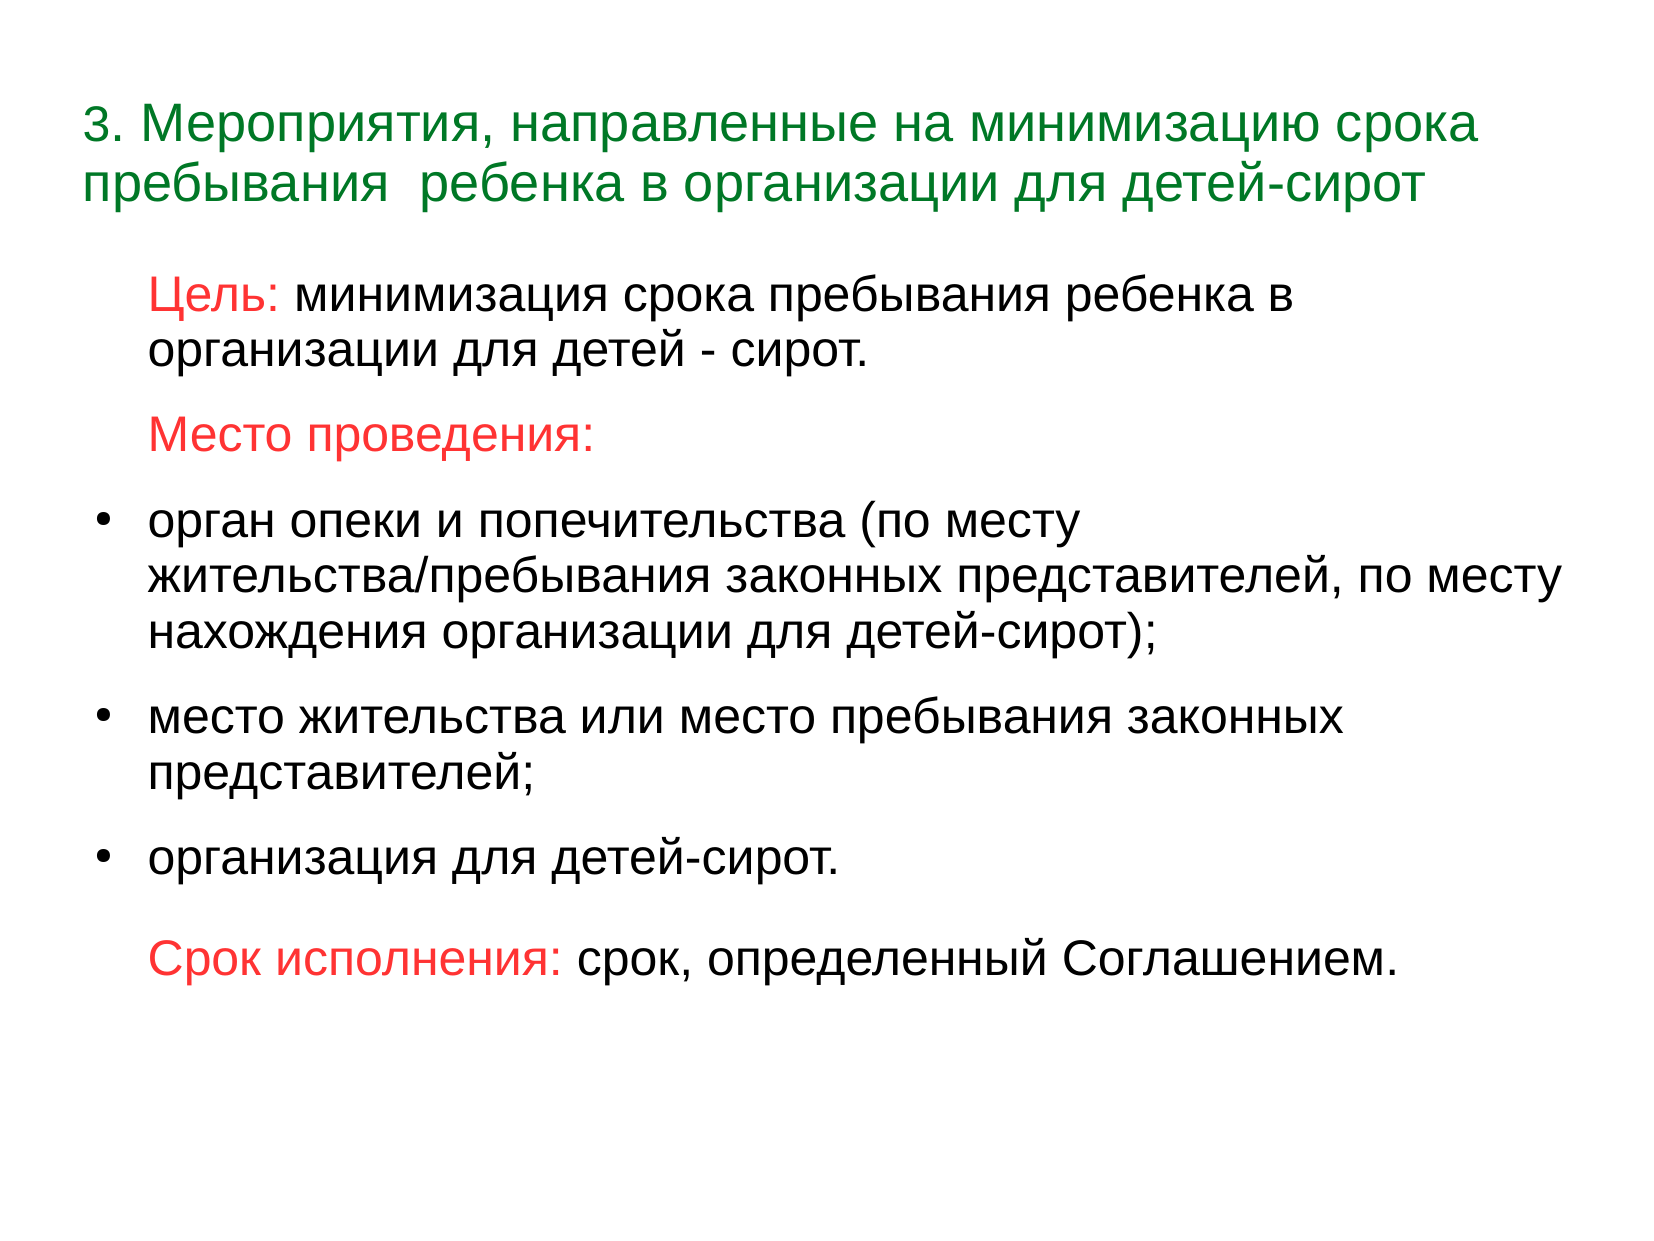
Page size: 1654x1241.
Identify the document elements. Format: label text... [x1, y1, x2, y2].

title 3. Мероприятия, направленные на минимизацию срока пребывания ребенка в организации для детей-сирот [82, 49, 1571, 257]
list Цель: минимизация срока пребывания ребенка в организации для детей - сирот. Место проведения: орган опеки и попечительства (по месту жительства/пребывания законных представителей, по месту нахождения организации для детей-сирот); место жительства или место пребывания законных представителей; организация для детей-сирот. Срок исполнения: срок, определенный Соглашением. [76, 265, 1565, 1085]
